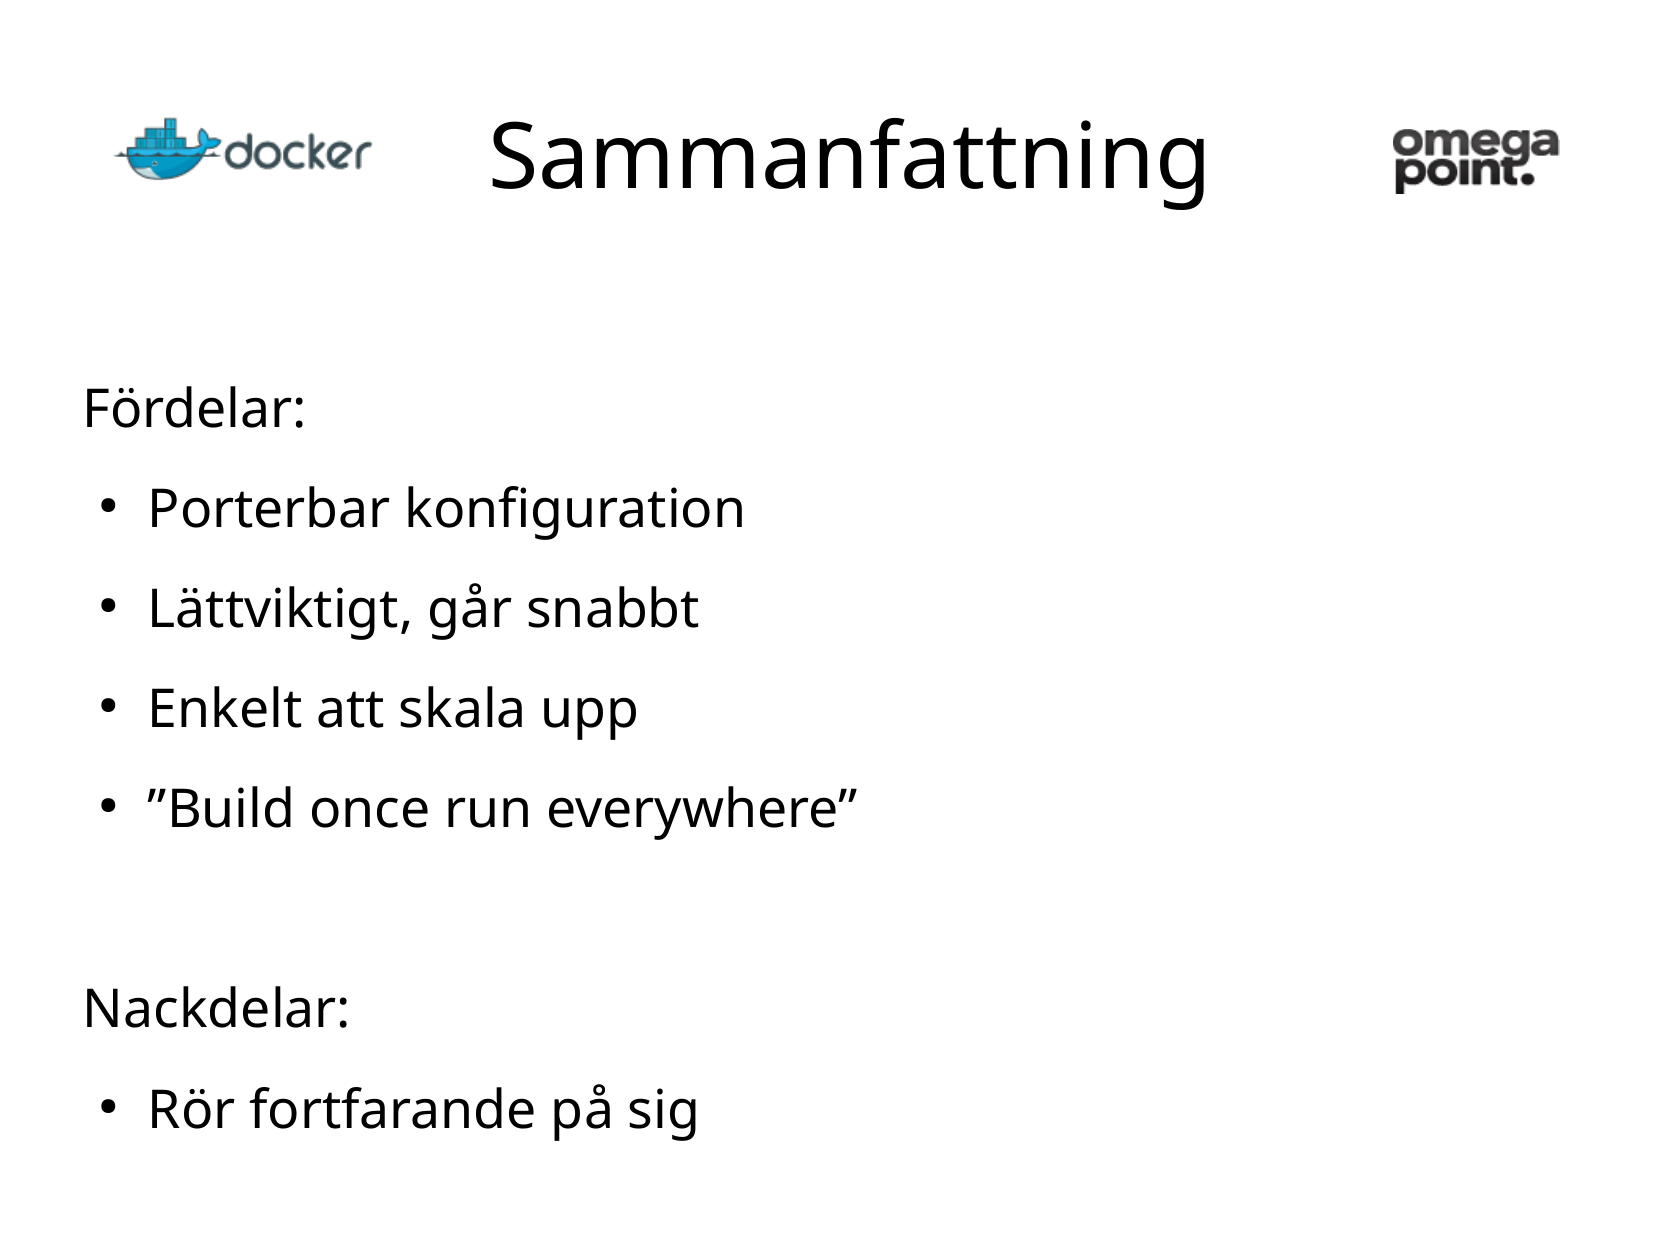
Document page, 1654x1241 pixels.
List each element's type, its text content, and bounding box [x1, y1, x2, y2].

picture [1393, 129, 1560, 194]
picture [99, 94, 390, 204]
title Sammanfattning [82, 49, 1571, 257]
list Fördelar: Porterbar konfiguration Lättviktigt, går snabbt Enkelt att skala upp ”Build once run everywhere” Nackdelar: Rör fortfarande på sig [82, 369, 1571, 1146]
